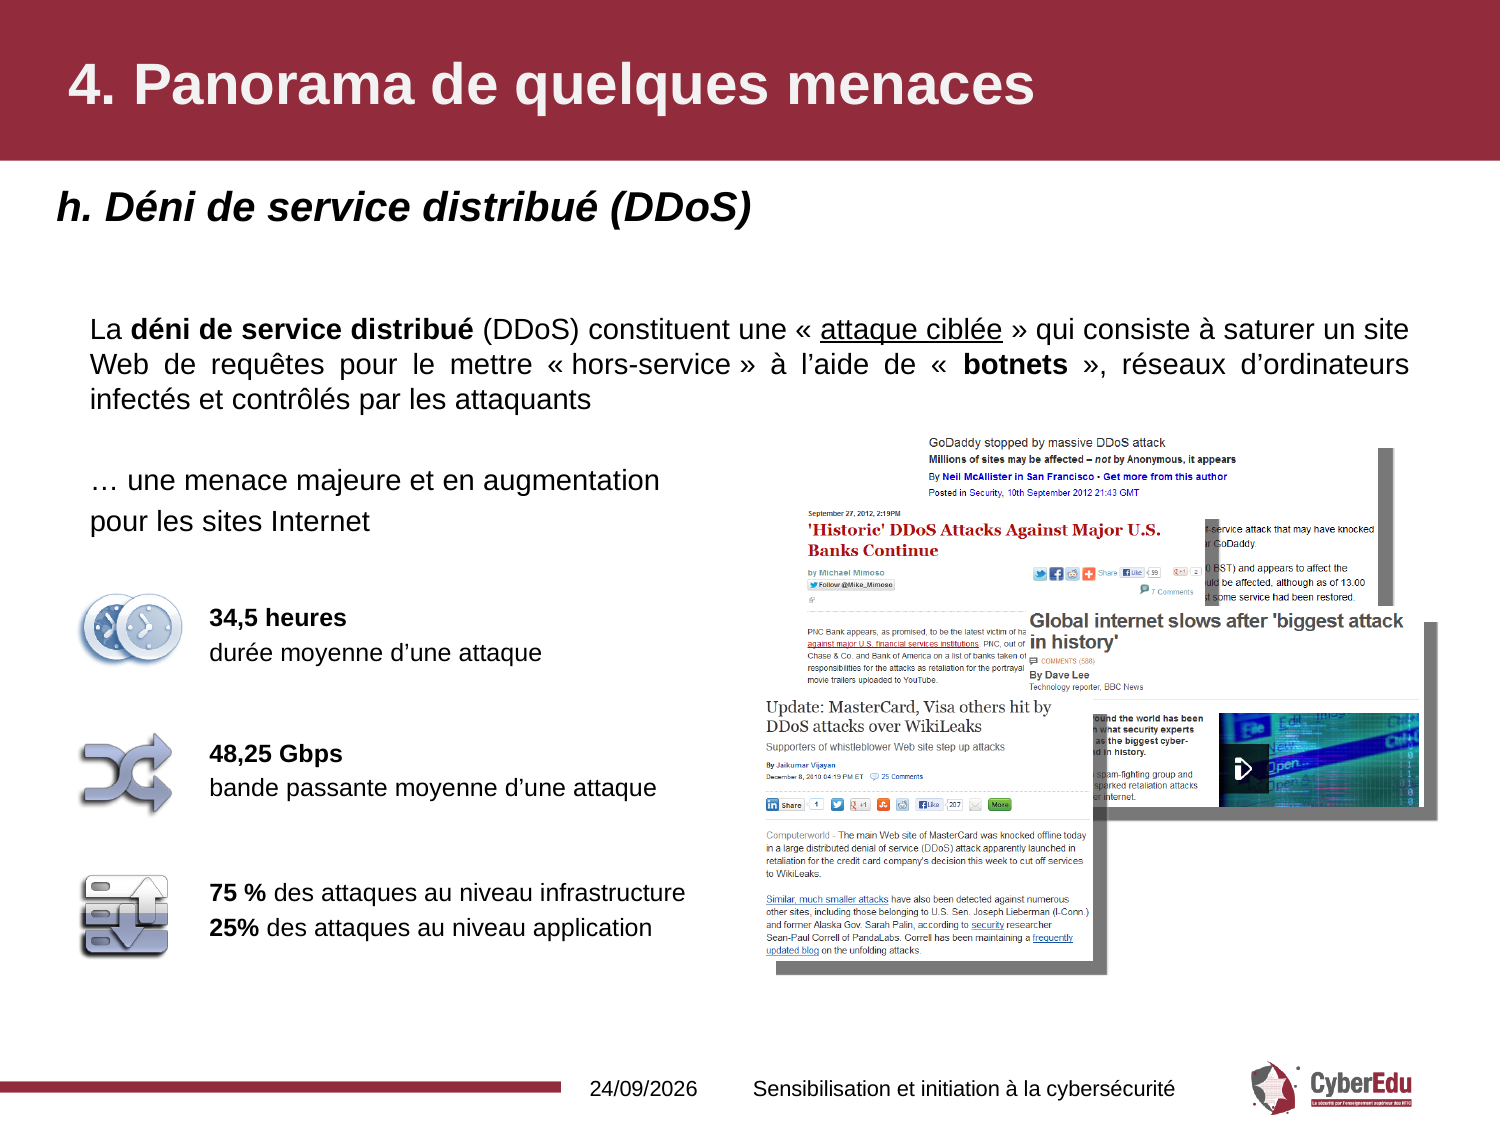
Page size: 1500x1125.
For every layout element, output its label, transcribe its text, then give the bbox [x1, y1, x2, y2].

picture [75, 715, 183, 824]
text_box 34,5 heures durée moyenne d’une attaque [194, 594, 727, 693]
picture [1246, 1060, 1412, 1115]
title 4. Panorama de quelques menaces [53, 1, 1483, 161]
picture [74, 869, 174, 963]
list h. Déni de service distribué (DDoS) [41, 172, 1471, 268]
text_box La déni de service distribué (DDoS) constituent une « attaque ciblée » qui consiste à saturer un site Web de requêtes pour le mettre « hors-service » à l’aide de « botnets », réseaux d’ordinateurs infectés et contrôlés par les attaquants … une menace majeure et en augmentation pour les sites Internet [74, 302, 1425, 622]
slide_number 15/11/2020 [561, 1057, 727, 1118]
picture [75, 571, 185, 681]
footer Sensibilisation et initiation à la cybersécurité [738, 1057, 1236, 1118]
picture [760, 432, 1424, 961]
text_box 48,25 Gbps bande passante moyenne d’une attaque [194, 729, 727, 817]
text_box 75 % des attaques au niveau infrastructure 25% des attaques au niveau application [194, 869, 750, 984]
